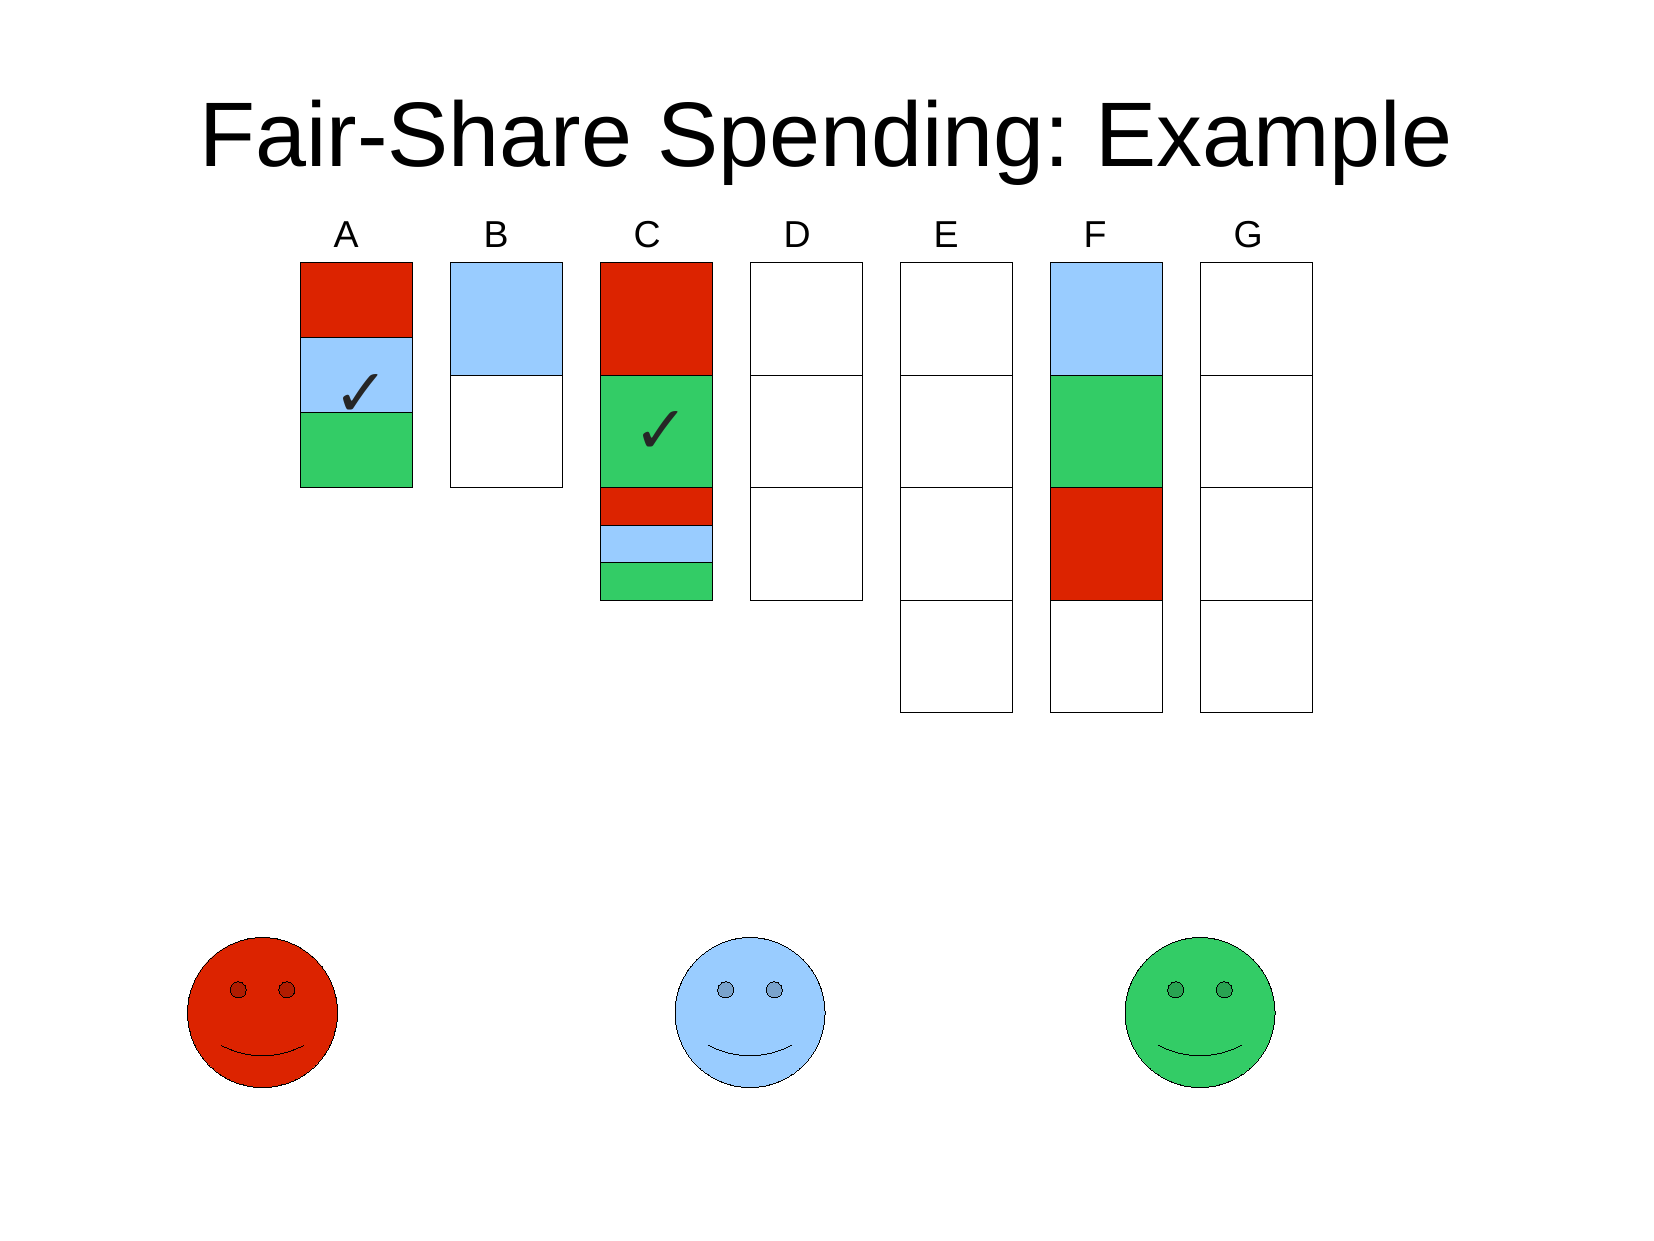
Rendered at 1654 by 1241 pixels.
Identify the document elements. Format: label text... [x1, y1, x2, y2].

text_box C [618, 205, 675, 263]
text_box [1125, 937, 1276, 1088]
text_box B [468, 206, 526, 264]
text_box G [1218, 205, 1276, 263]
text_box [675, 937, 826, 1088]
text_box ✓ [618, 375, 713, 469]
title Fair-Share Spending: Example [82, 31, 1571, 239]
text_box ✓ [318, 337, 413, 431]
text_box F [1068, 206, 1126, 264]
text_box [900, 262, 1013, 713]
text_box [1200, 262, 1313, 713]
text_box [750, 262, 863, 601]
text_box [600, 262, 713, 601]
text_box E [918, 206, 975, 264]
text_box [450, 262, 563, 488]
text_box [187, 937, 338, 1088]
text_box [300, 262, 413, 488]
text_box A [318, 206, 376, 264]
text_box D [768, 205, 826, 263]
text_box [1050, 262, 1163, 713]
